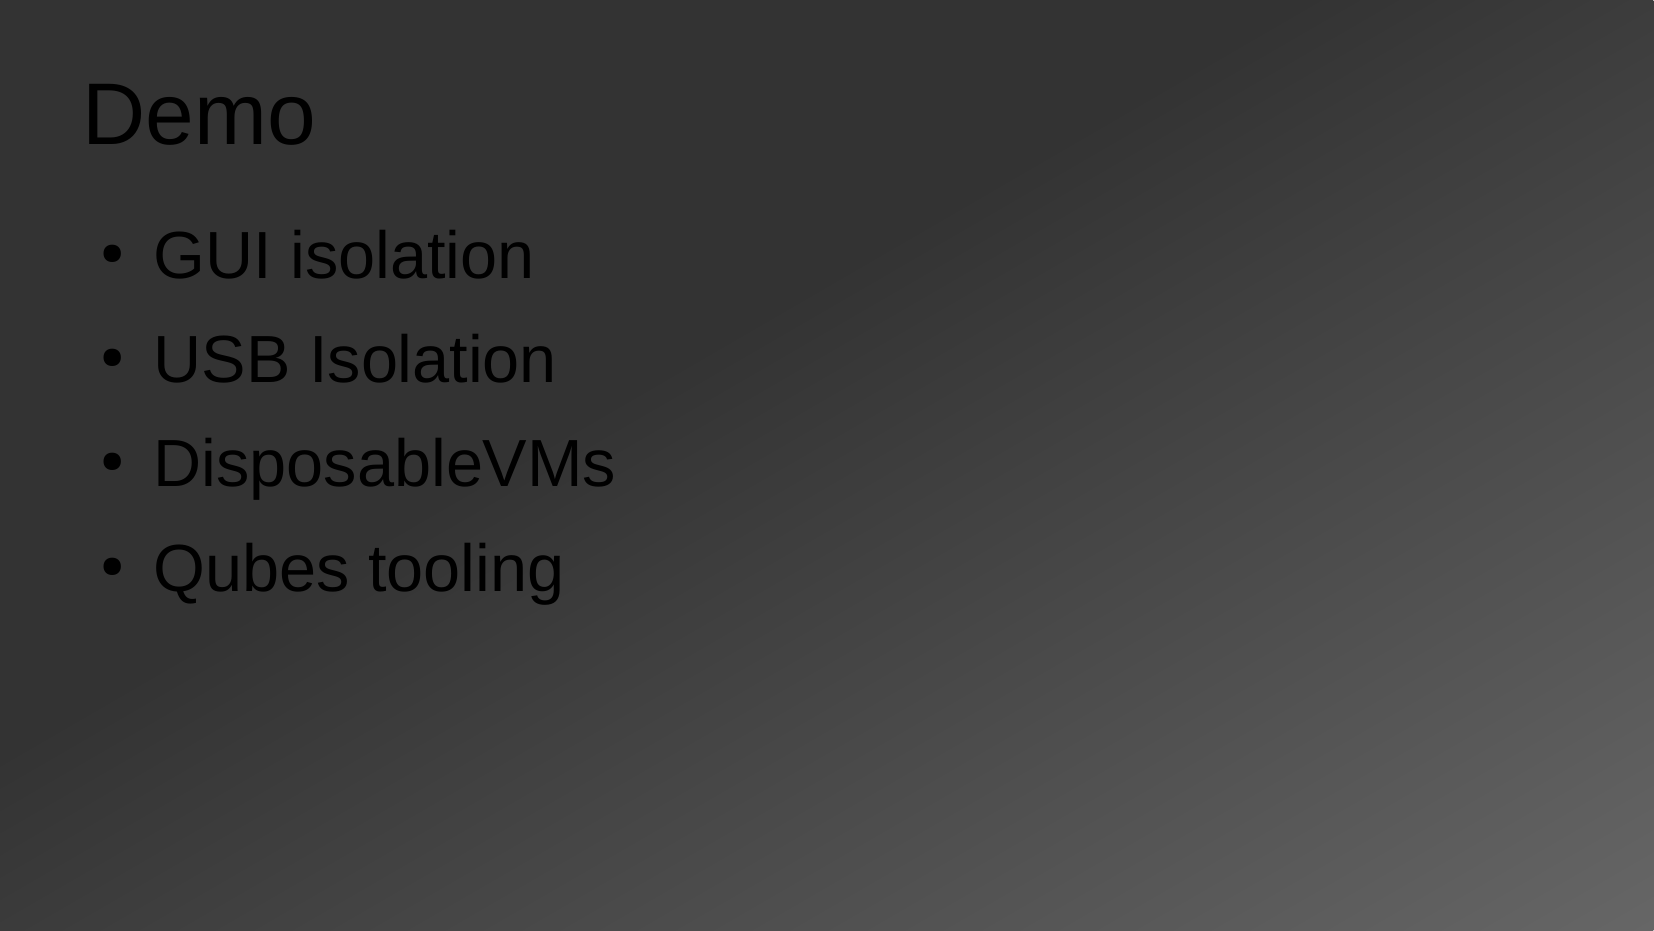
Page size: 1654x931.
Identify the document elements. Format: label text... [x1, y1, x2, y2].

list GUI isolation USB Isolation DisposableVMs Qubes tooling [82, 217, 1613, 826]
title Demo [82, 37, 1571, 193]
